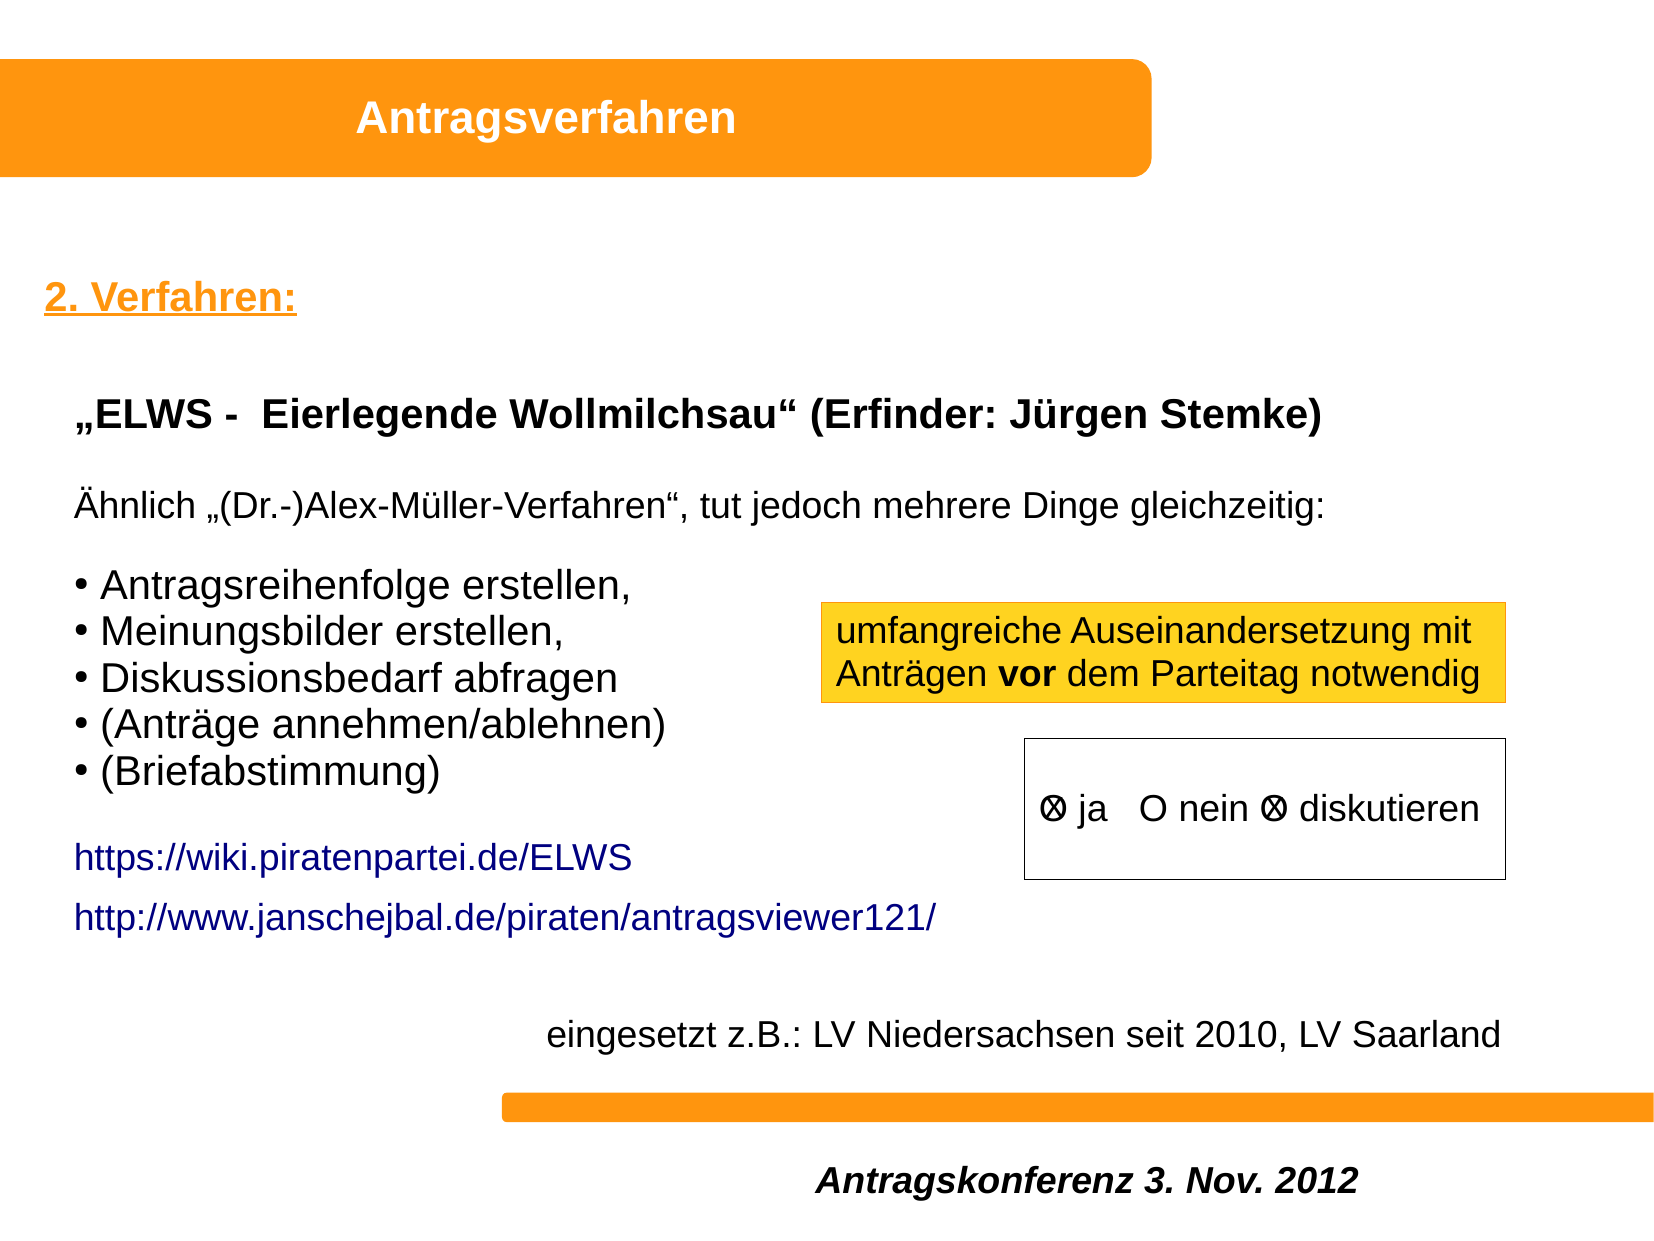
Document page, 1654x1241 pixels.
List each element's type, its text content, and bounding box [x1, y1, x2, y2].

text_box 2. Verfahren: [29, 265, 827, 329]
text_box x [1250, 775, 1299, 833]
text_box „ELWS - Eierlegende Wollmilchsau“ (Erfinder: Jürgen Stemke) Ähnlich „(Dr.-)Alex-Müller-Verfahren“, tut jedoch mehrere Dinge gleichzeitig: Antragsreihenfolge erstellen, Meinungsbilder erstellen, Diskussionsbedarf abfragen (Anträge annehmen/ablehnen) (Briefabstimmung) [59, 383, 1565, 805]
text_box x [1030, 775, 1079, 833]
text_box eingesetzt z.B.: LV Niedersachsen seit 2010, LV Saarland [531, 1006, 1528, 1064]
text_box https://wiki.piratenpartei.de/ELWS http://www.janschejbal.de/piraten/antragsviewer121/ [59, 828, 970, 946]
text_box umfangreiche Auseinandersetzung mit Anträgen vor dem Parteitag notwendig [821, 602, 1506, 703]
text_box O ja O nein O diskutieren [1024, 738, 1506, 880]
